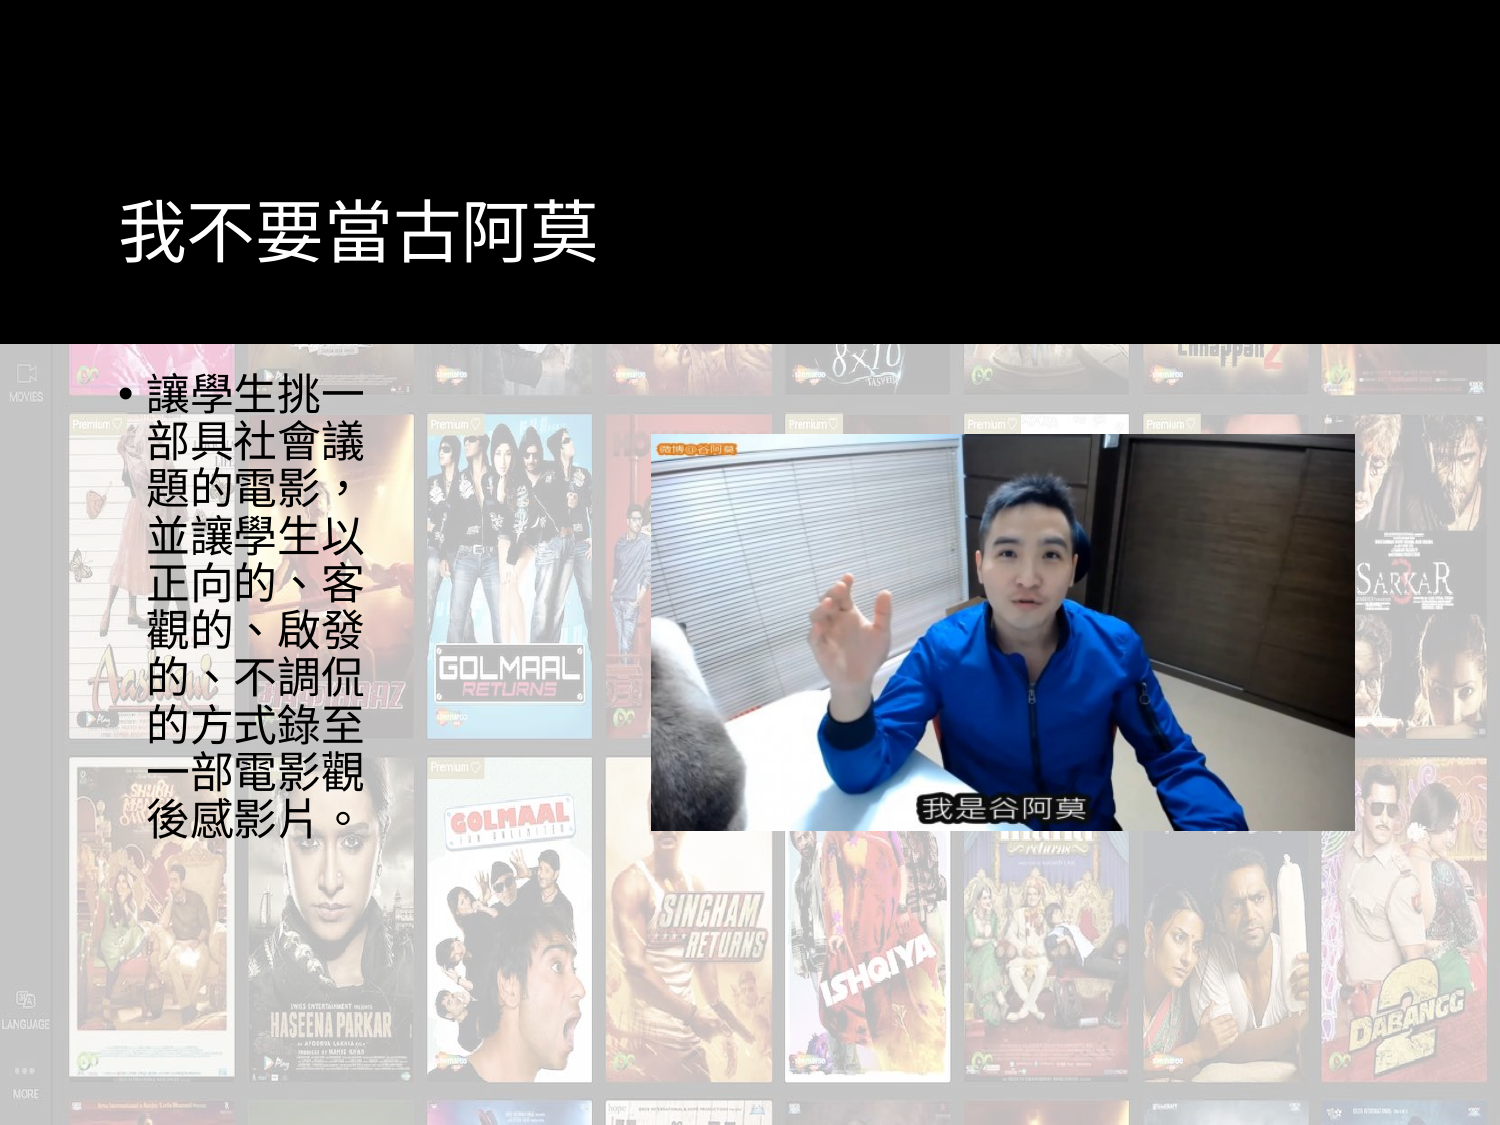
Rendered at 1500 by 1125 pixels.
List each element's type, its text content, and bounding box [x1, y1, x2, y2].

title 我不要當古阿莫 [103, 153, 1397, 317]
list 讓學生挑一部具社會議題的電影，並讓學生以正向的、客觀的、啟發的、不調侃的方式錄至一部電影觀後感影片。 [103, 365, 422, 901]
text_box [0, 0, 1500, 344]
picture [651, 434, 1355, 831]
